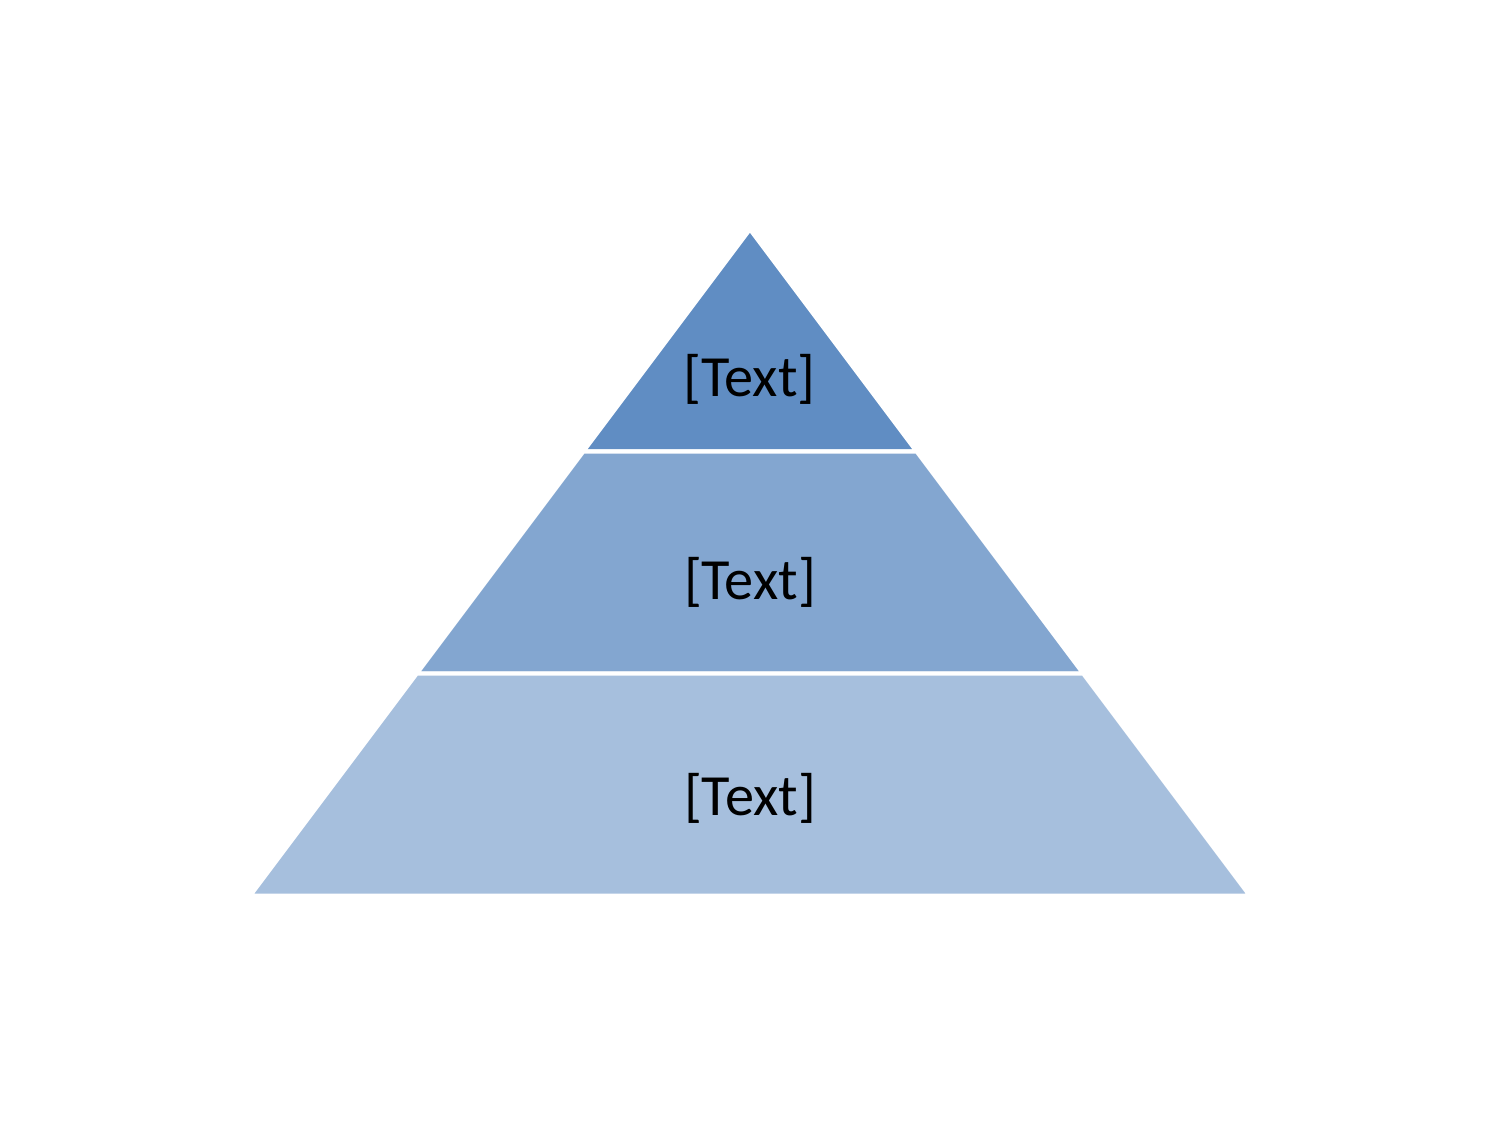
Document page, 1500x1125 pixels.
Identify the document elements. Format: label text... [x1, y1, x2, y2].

text_box [Text] [249, 673, 1250, 896]
text_box [Text] [417, 451, 1083, 673]
text_box [Text] [583, 229, 917, 451]
